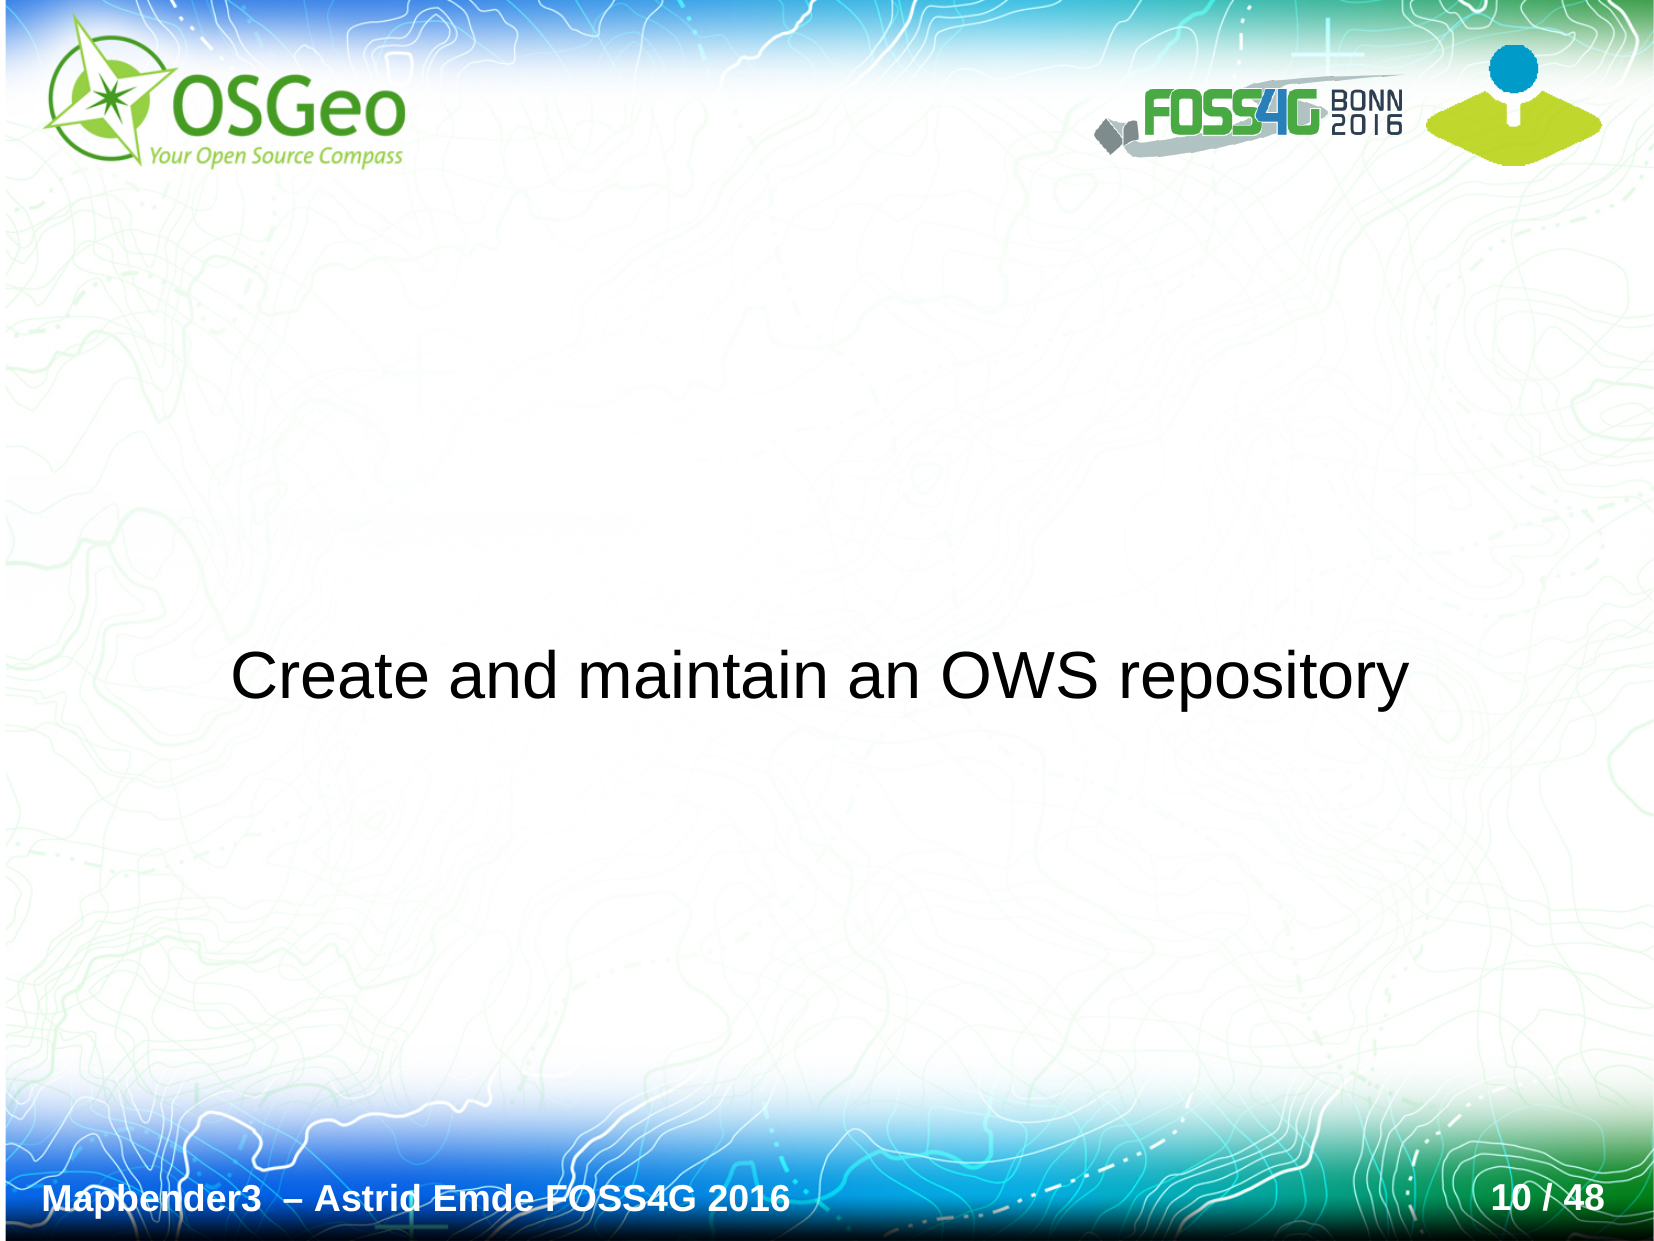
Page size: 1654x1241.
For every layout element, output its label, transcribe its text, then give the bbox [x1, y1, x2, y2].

subtitle Create and maintain an OWS repository [76, 177, 1565, 1173]
picture [5, 0, 1654, 1241]
